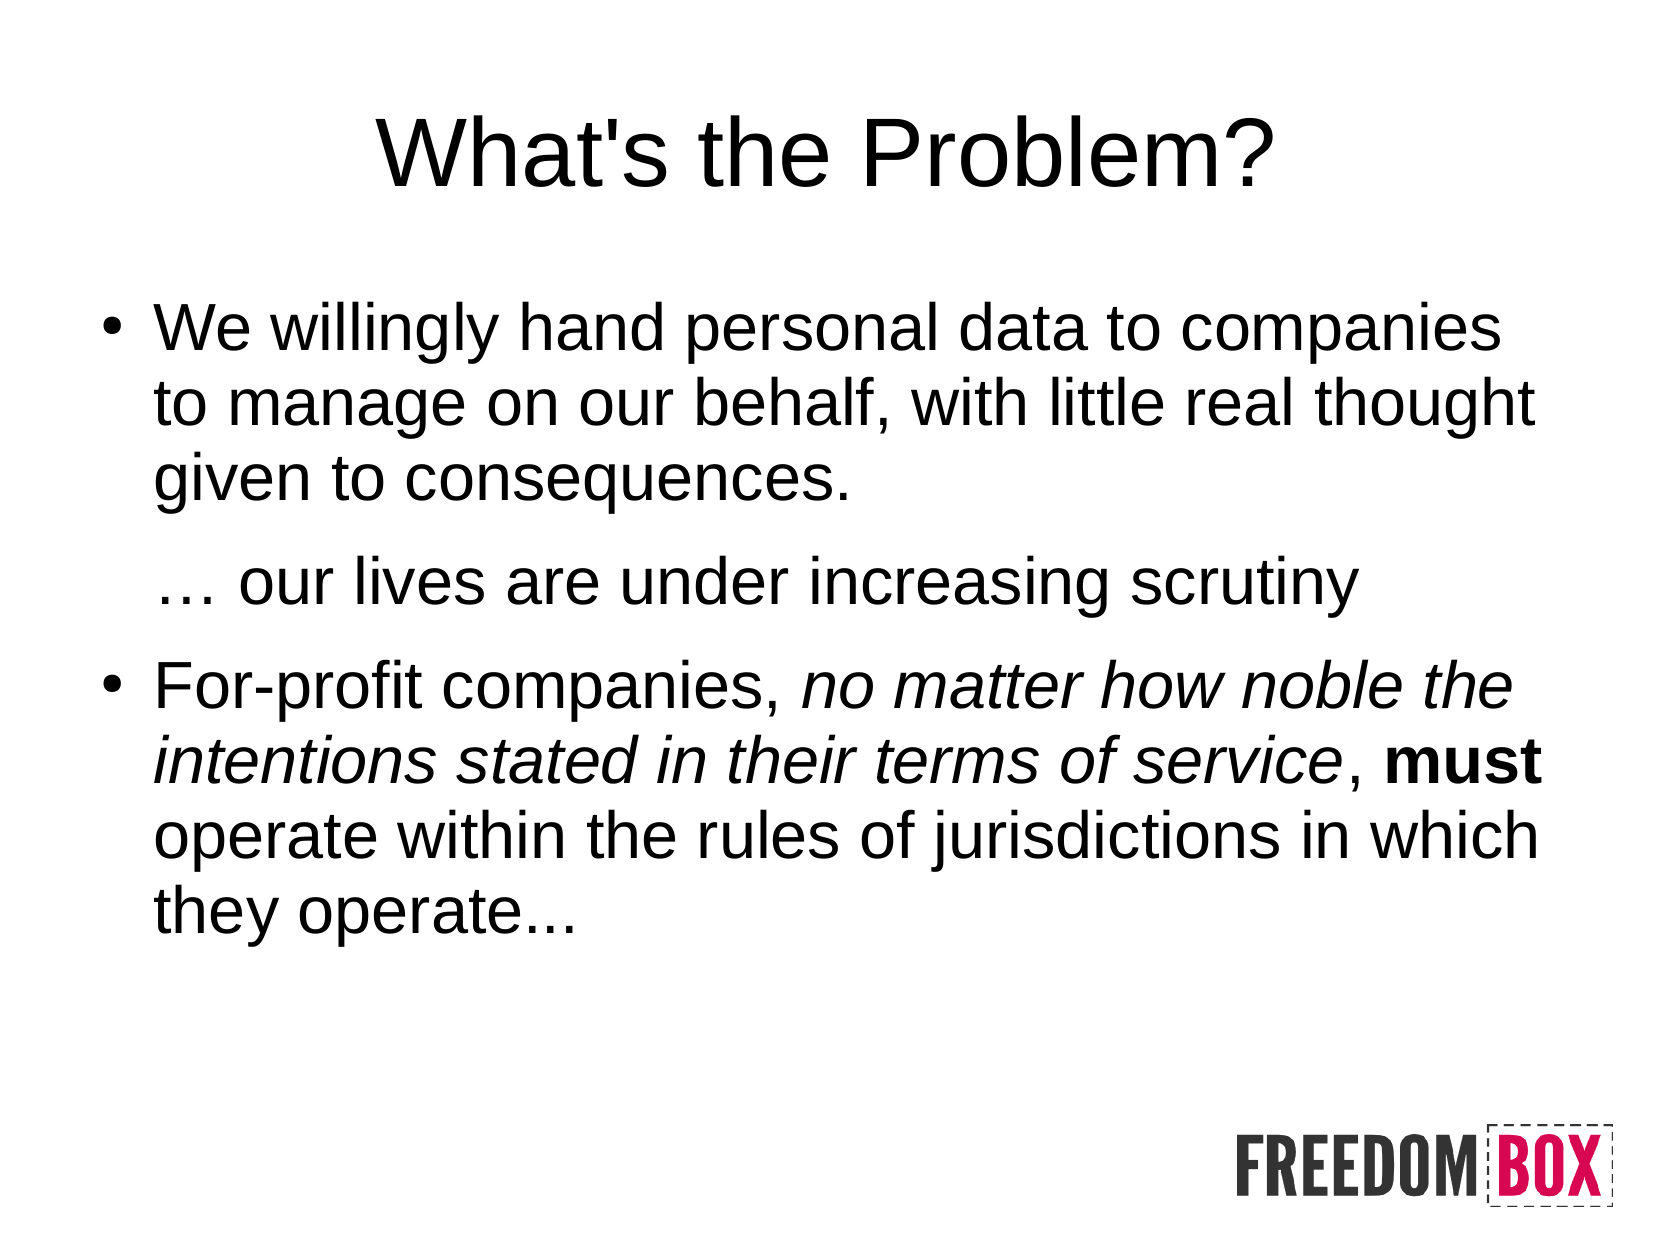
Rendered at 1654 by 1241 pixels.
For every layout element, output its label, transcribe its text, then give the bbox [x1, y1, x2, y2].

picture [1237, 1124, 1613, 1207]
title What's the Problem? [82, 49, 1571, 257]
list We willingly hand personal data to companies to manage on our behalf, with little real thought given to consequences. … our lives are under increasing scrutiny For-profit companies, no matter how noble the intentions stated in their terms of service, must operate within the rules of jurisdictions in which they operate... [82, 290, 1571, 1109]
